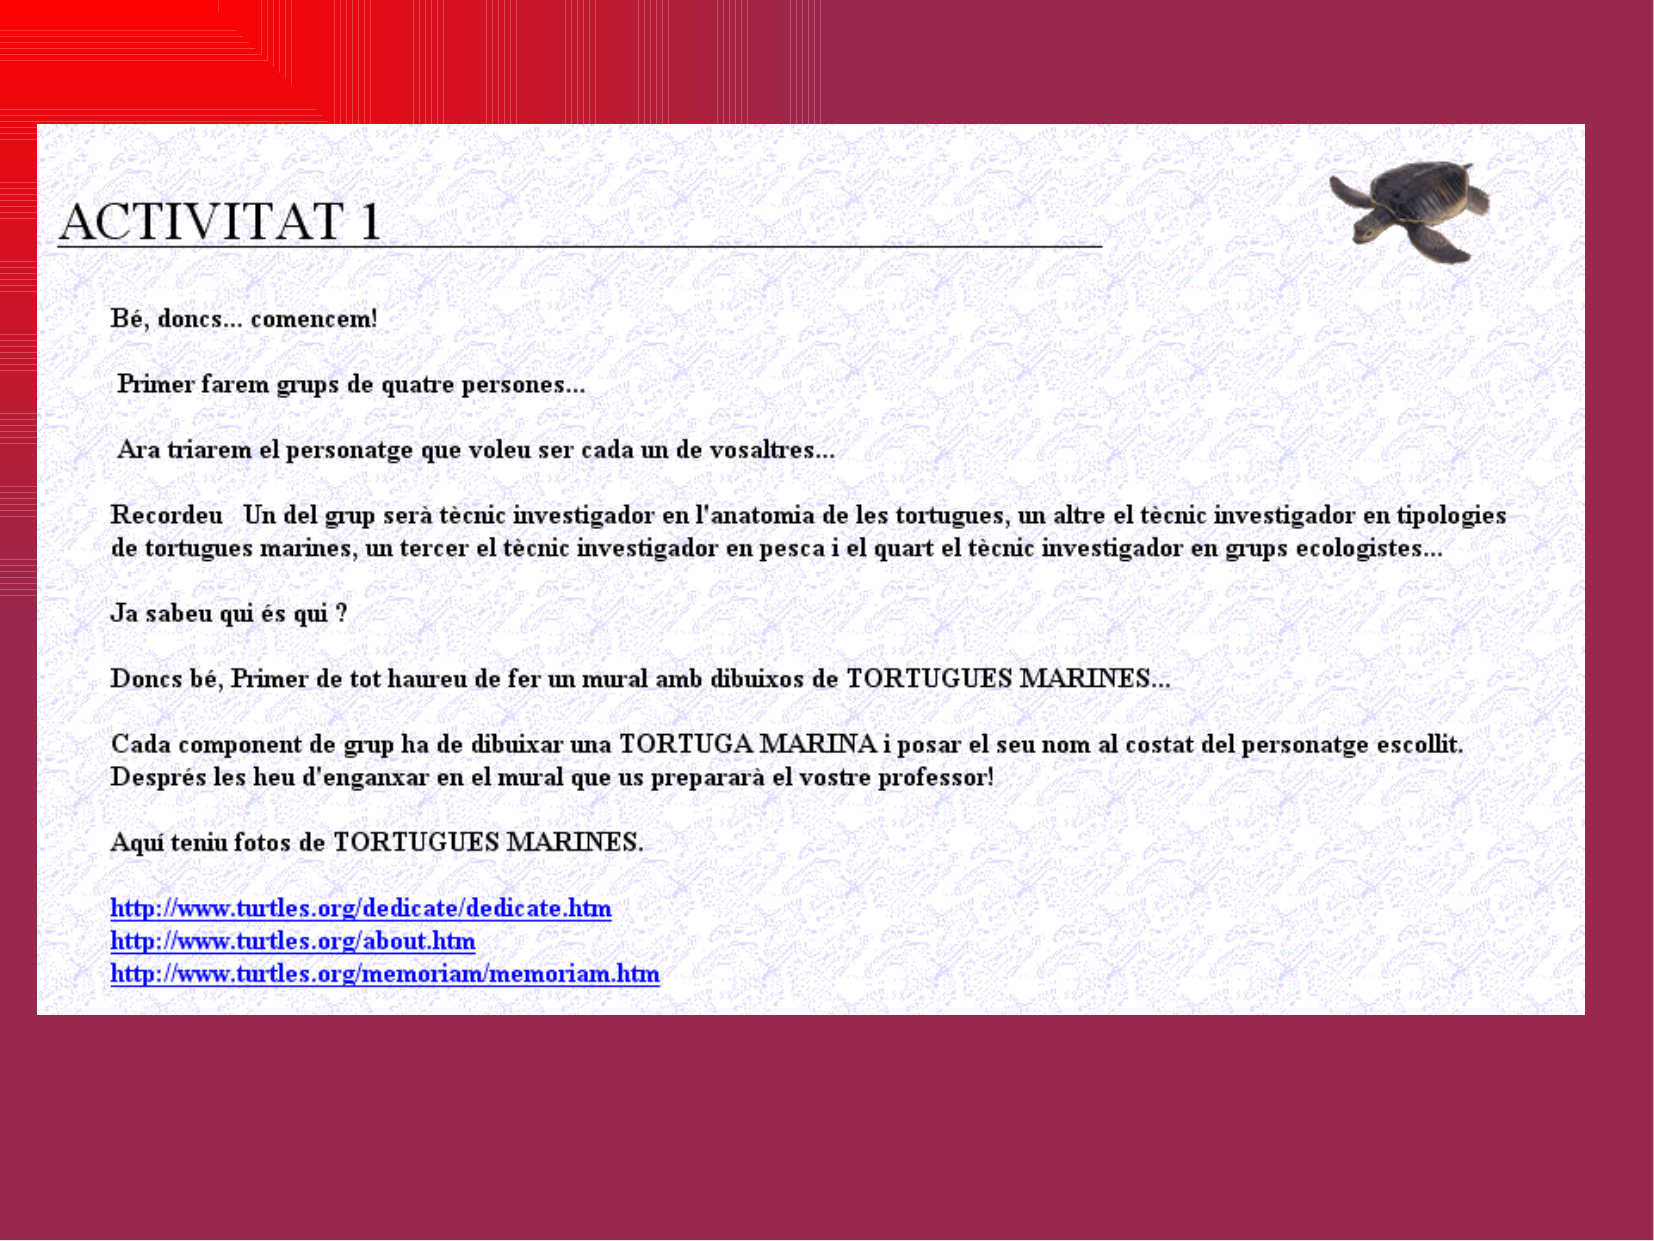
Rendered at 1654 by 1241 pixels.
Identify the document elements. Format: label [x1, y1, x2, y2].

picture [37, 124, 1585, 1015]
